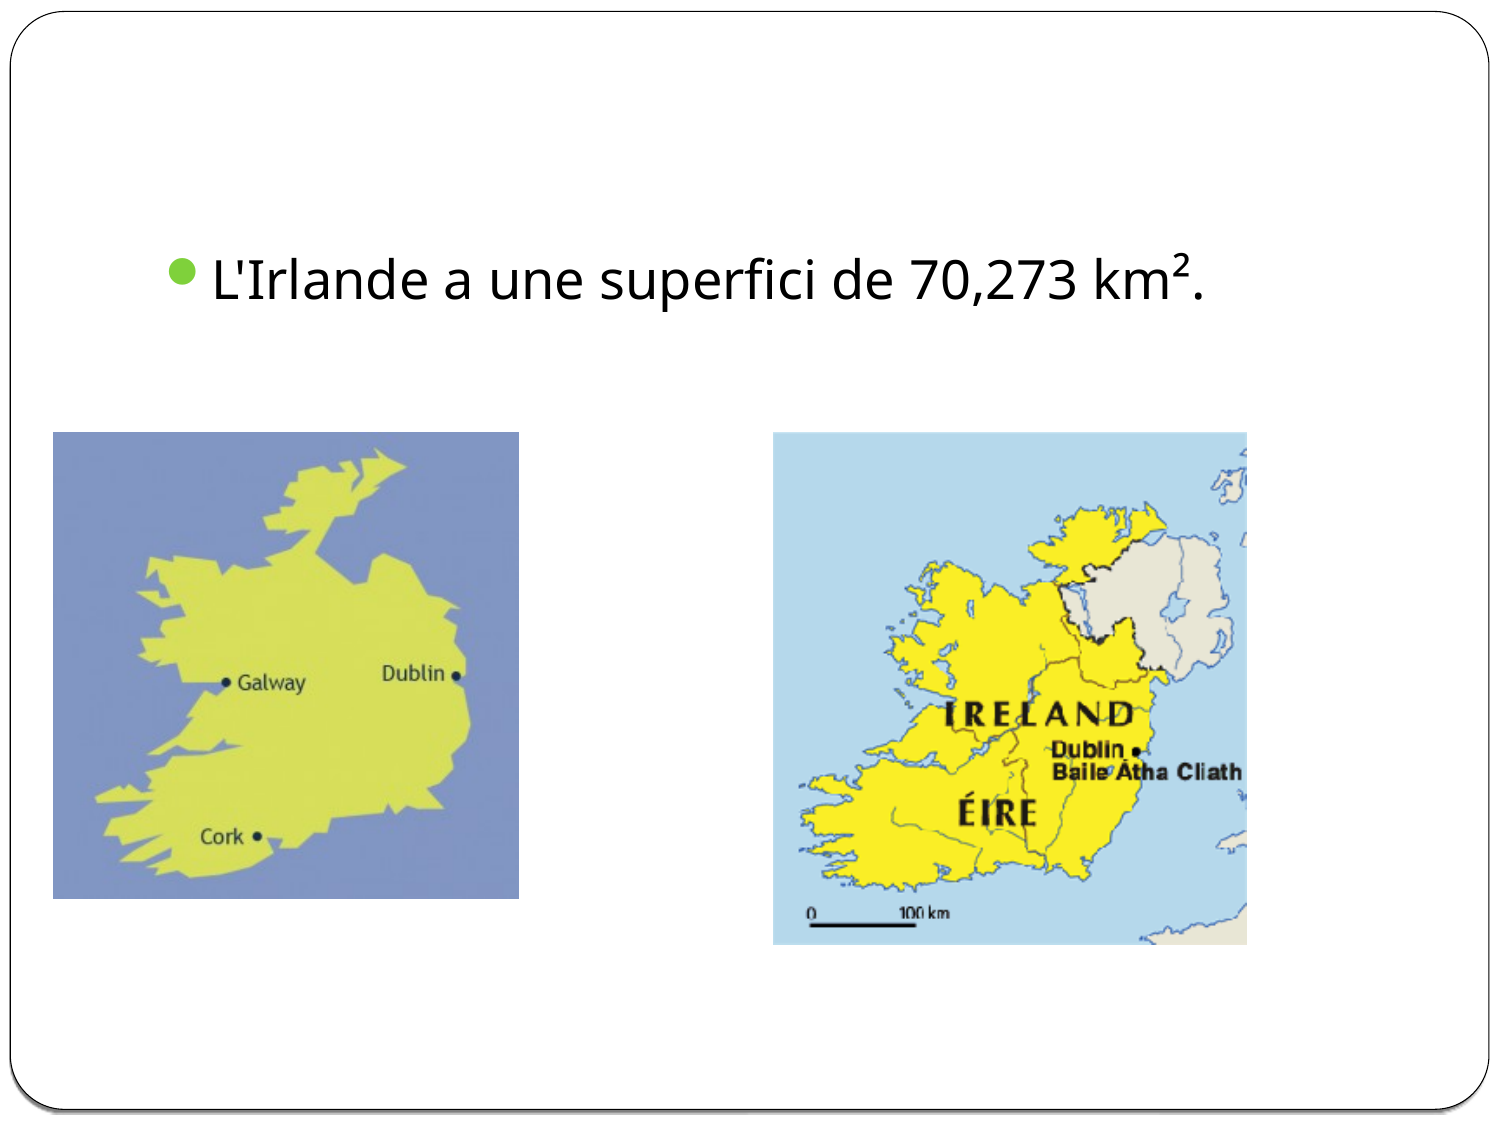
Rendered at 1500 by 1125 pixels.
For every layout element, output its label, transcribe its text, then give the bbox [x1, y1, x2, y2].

picture [53, 432, 519, 899]
picture [773, 432, 1247, 945]
list L'Irlande a une superfici de 70,273 km². [150, 237, 1425, 988]
